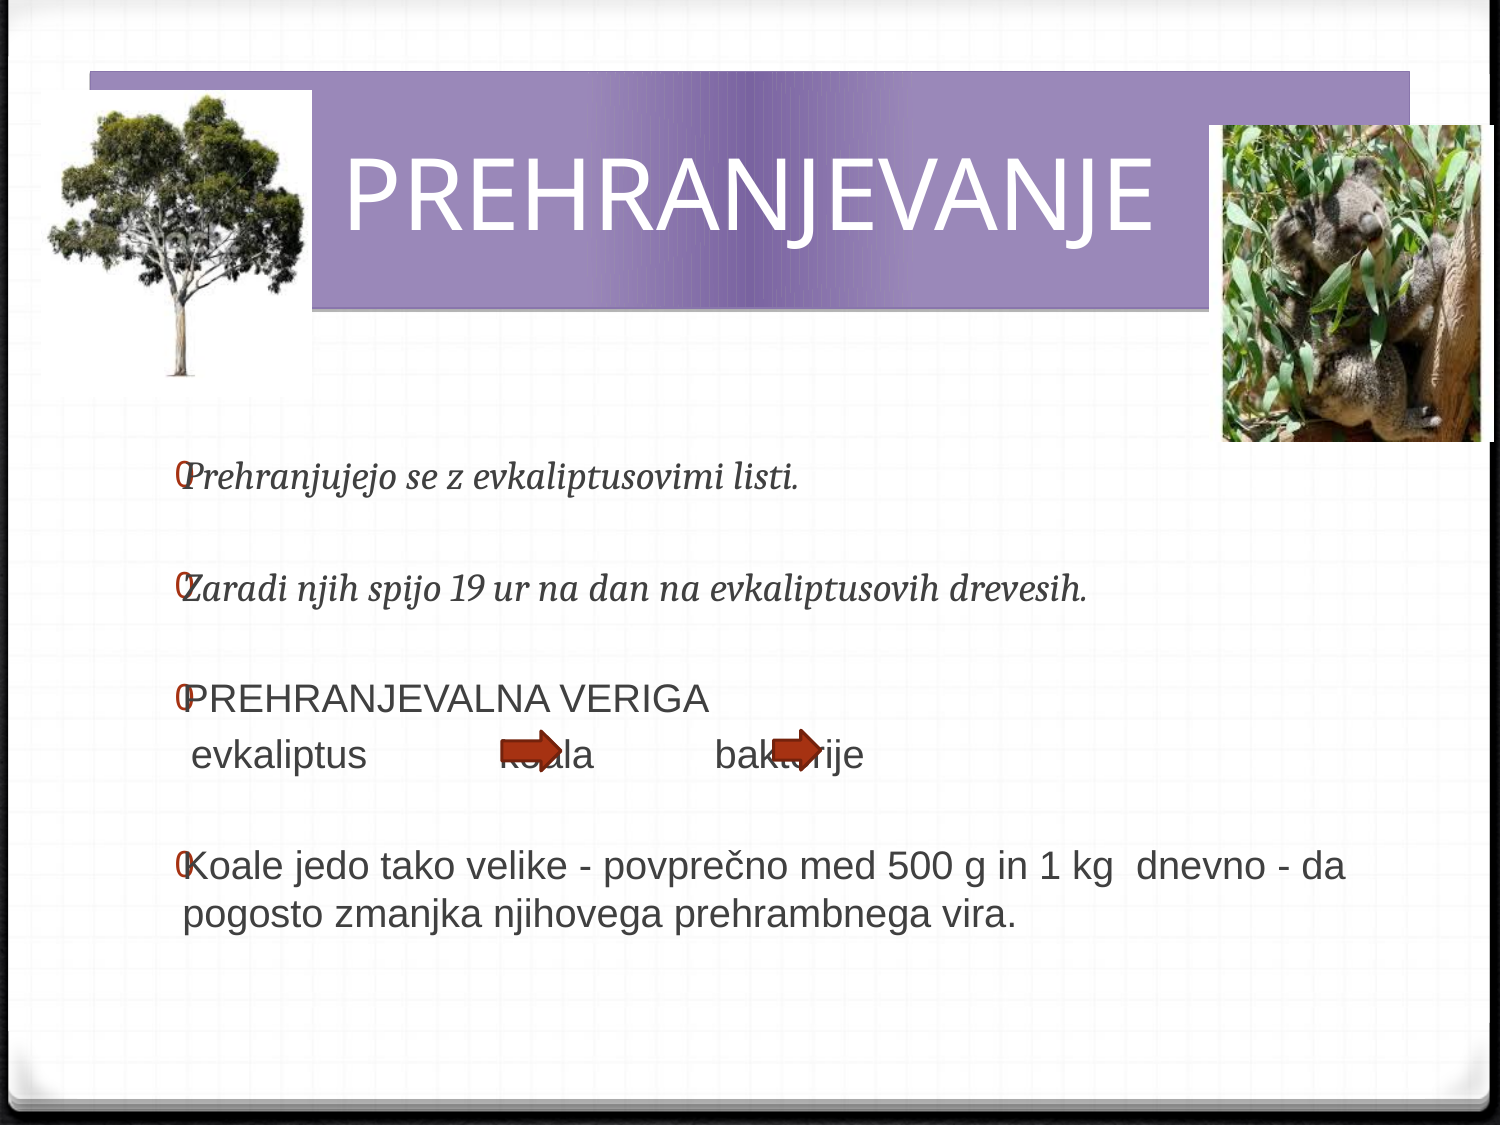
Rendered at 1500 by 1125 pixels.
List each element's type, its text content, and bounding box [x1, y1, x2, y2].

title PREHRANJEVANJE [90, 71, 1410, 309]
text_box [773, 730, 821, 771]
picture [0, 0, 1500, 1125]
list Prehranjujejo se z evkaliptusovimi listi. Zaradi njih spijo 19 ur na dan na evkaliptusovih drevesih. PREHRANJEVALNA VERIGA evkaliptus koala bakterije Koale jedo tako velike - povprečno med 500 g in 1 kg dnevno - da pogosto zmanjka njihovega prehrambnega vira. [159, 420, 1385, 1069]
text_box [501, 730, 561, 771]
